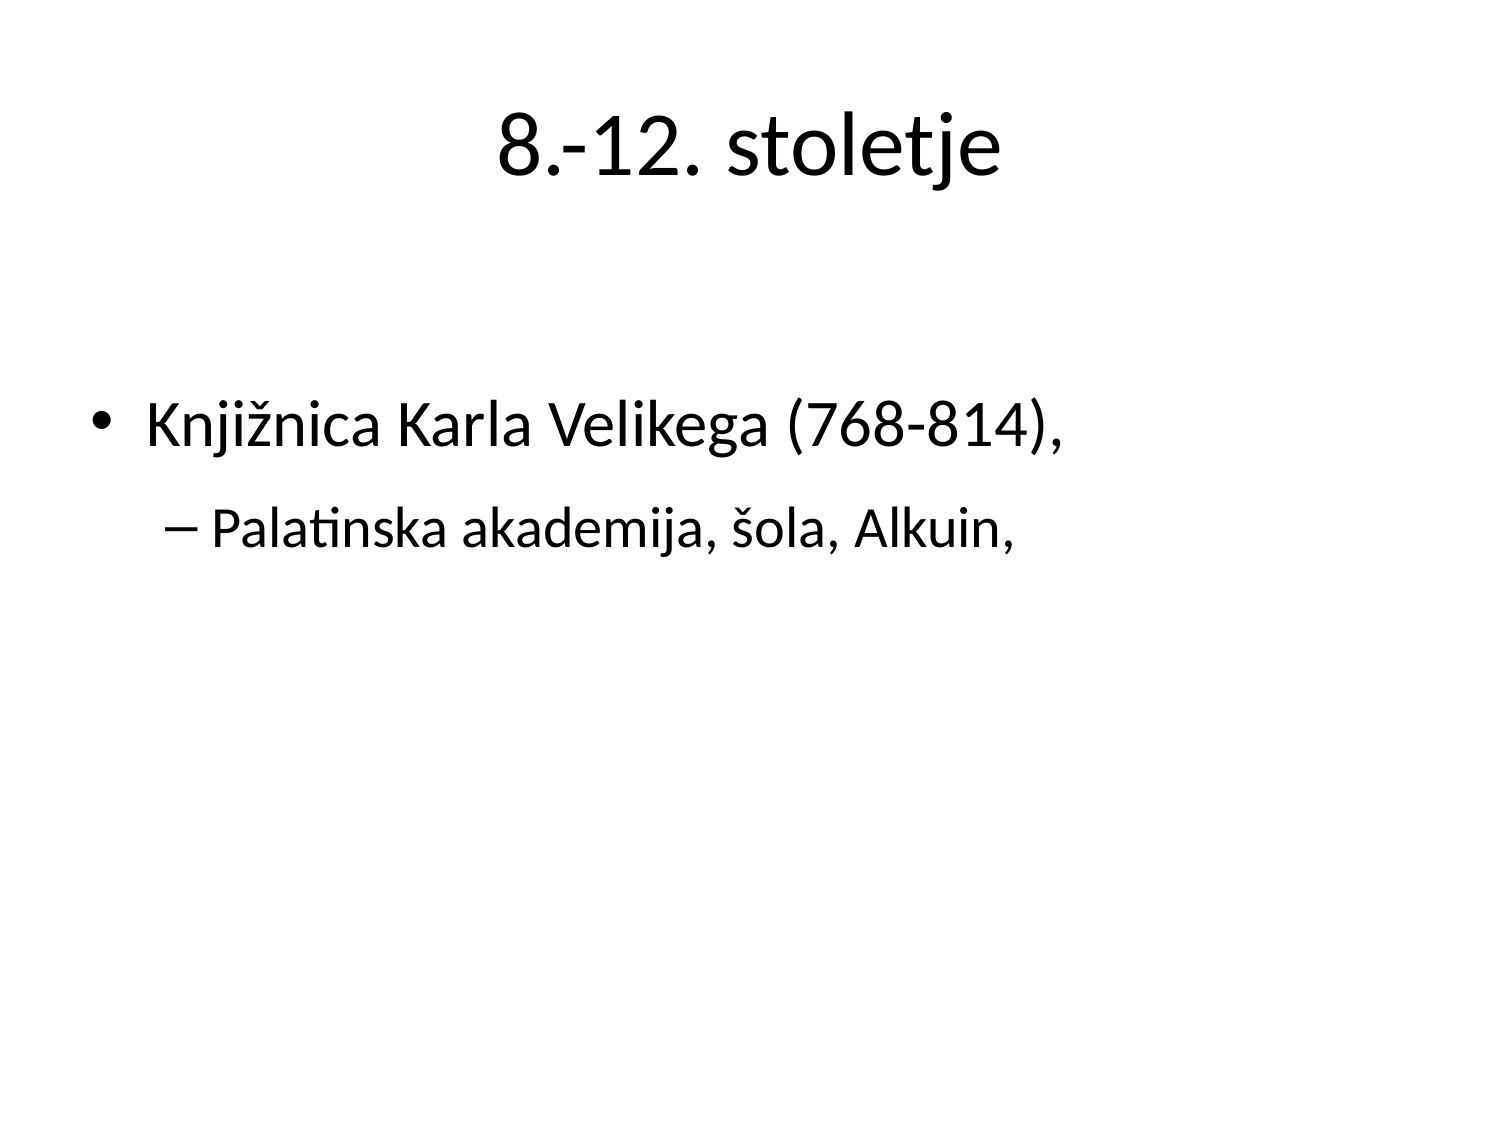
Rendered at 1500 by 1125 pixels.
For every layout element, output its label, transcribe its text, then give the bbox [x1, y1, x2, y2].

list Knjižnica Karla Velikega (768-814), Palatinska akademija, šola, Alkuin, [75, 262, 1425, 1005]
title 8.-12. stoletje [75, 45, 1425, 233]
